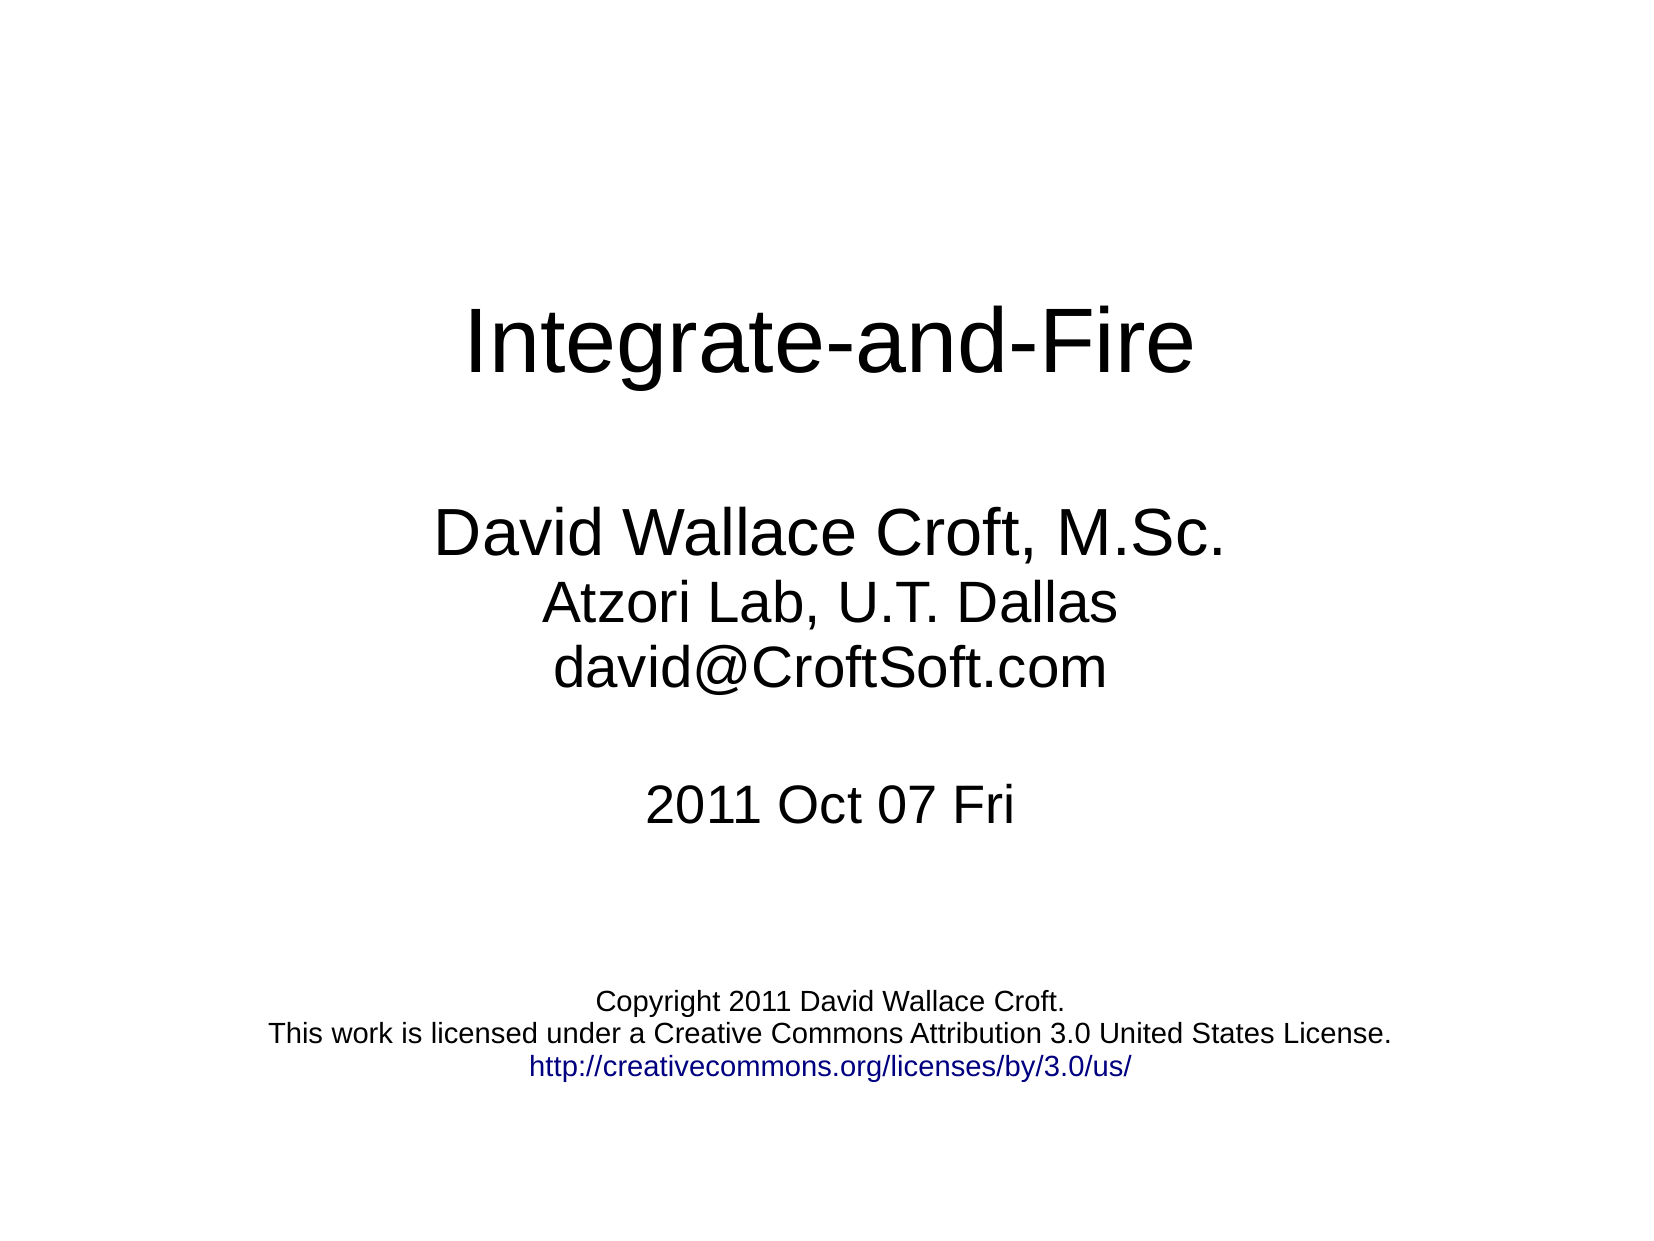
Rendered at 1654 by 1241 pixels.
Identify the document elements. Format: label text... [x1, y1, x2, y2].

subtitle Integrate-and-Fire David Wallace Croft, M.Sc. Atzori Lab, U.T. Dallas david@CroftSoft.com 2011 Oct 07 Fri Copyright 2011 David Wallace Croft. This work is licensed under a Creative Commons Attribution 3.0 United States License. http://creativecommons.org/licenses/by/3.0/us/ [86, 70, 1576, 1201]
